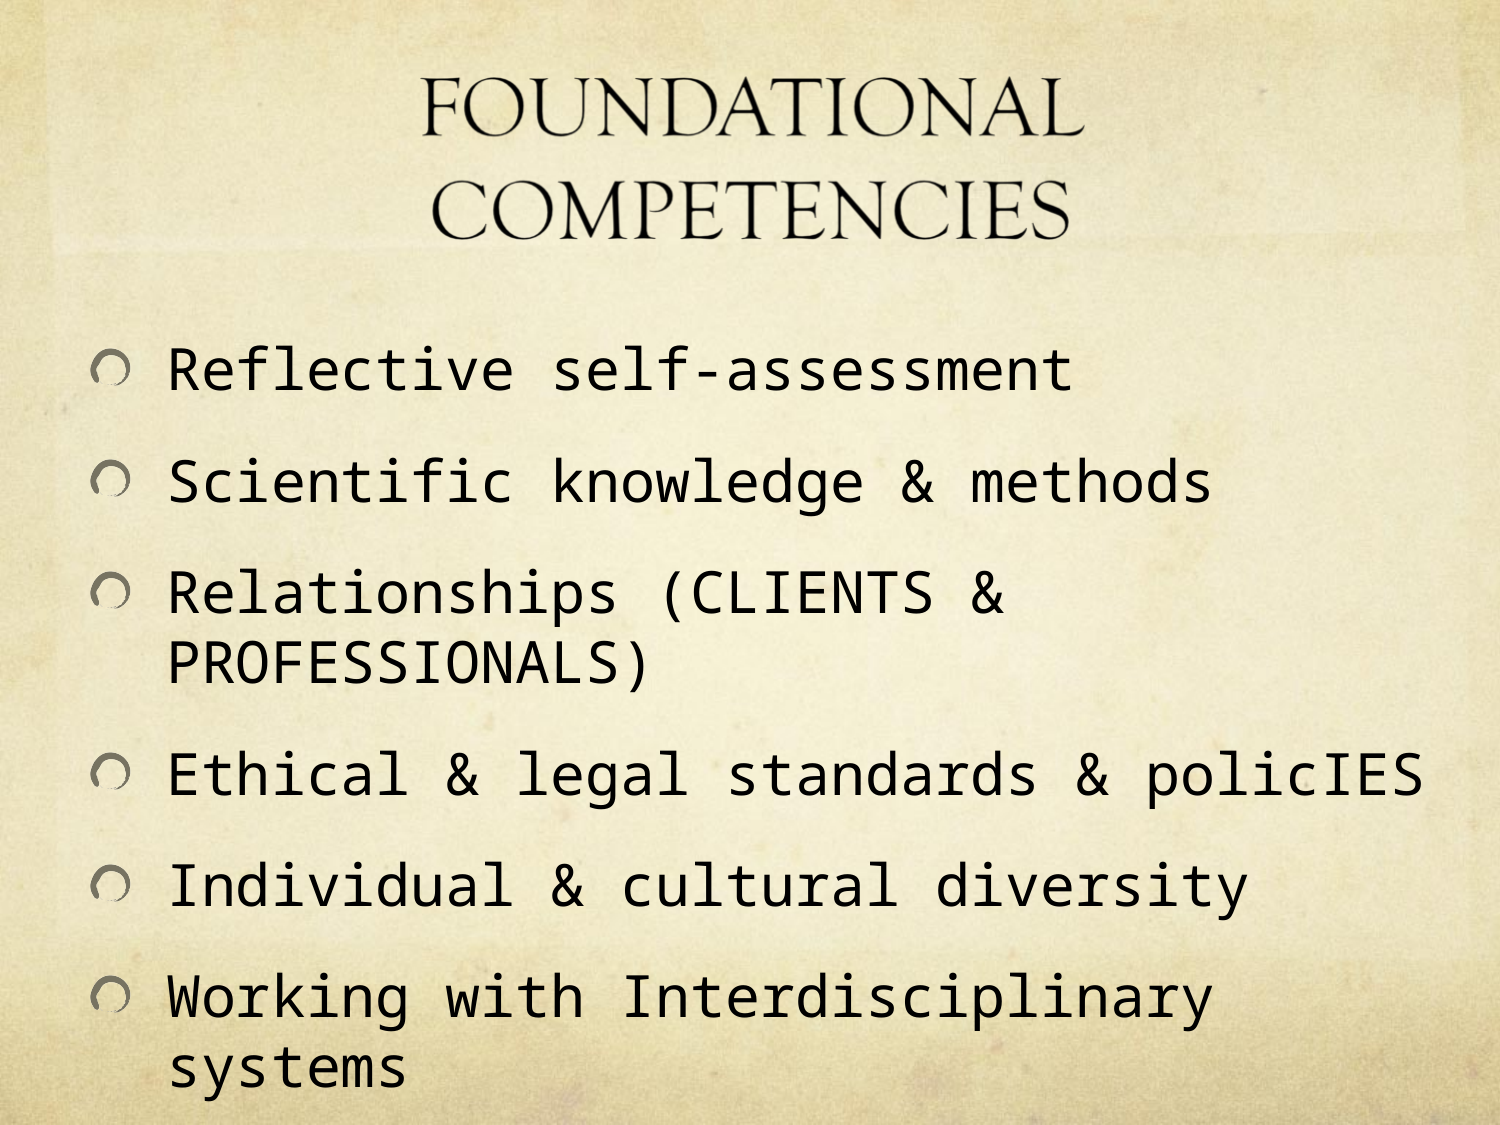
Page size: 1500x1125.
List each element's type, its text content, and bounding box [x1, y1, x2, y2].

picture [0, 0, 1500, 1125]
text_box [150, 75, 1351, 243]
list Reflective self-assessment Scientific knowledge & methods Relationships (CLIENTS & PROFESSIONALS) Ethical & legal standards & policIES Individual & cultural diversity Working with Interdisciplinary systems [75, 324, 1488, 1125]
